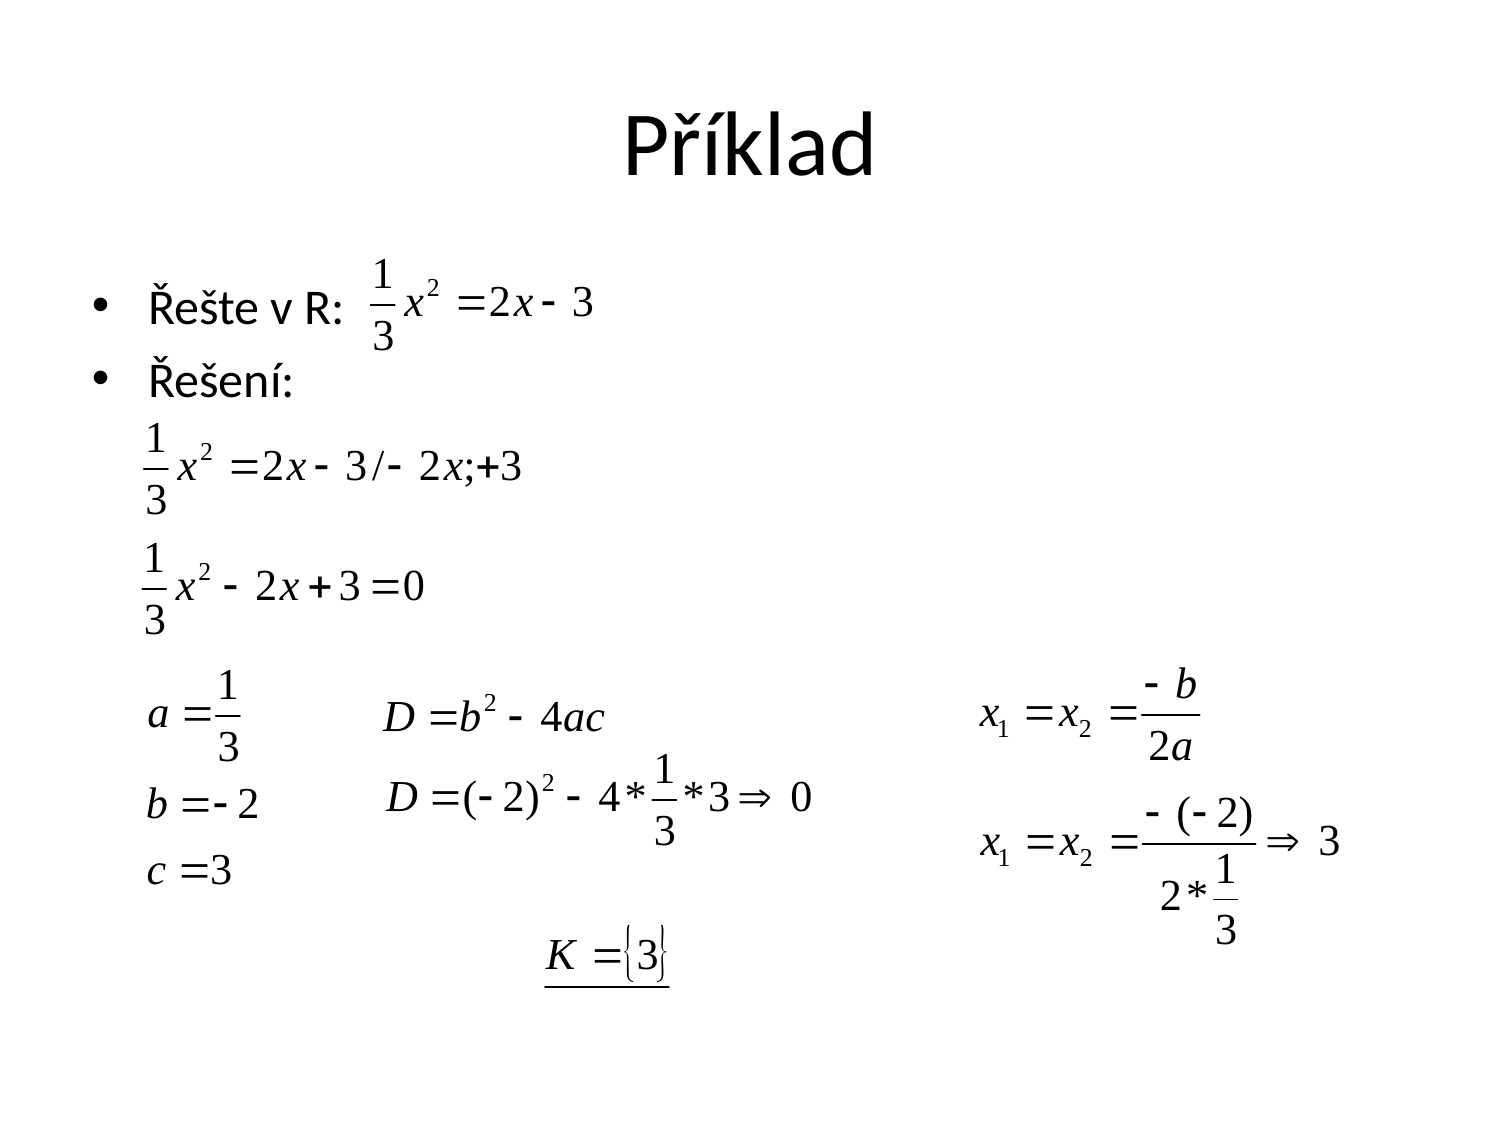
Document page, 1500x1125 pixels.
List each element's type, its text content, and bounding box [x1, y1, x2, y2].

title Příklad [75, 45, 1426, 233]
chart [971, 785, 1348, 955]
chart [140, 656, 267, 896]
chart [375, 683, 821, 856]
chart [136, 410, 528, 525]
chart [363, 246, 600, 361]
chart [537, 925, 678, 996]
chart [971, 656, 1208, 771]
chart [134, 530, 434, 645]
list Řešte v R: Řešení: [76, 267, 1427, 1010]
